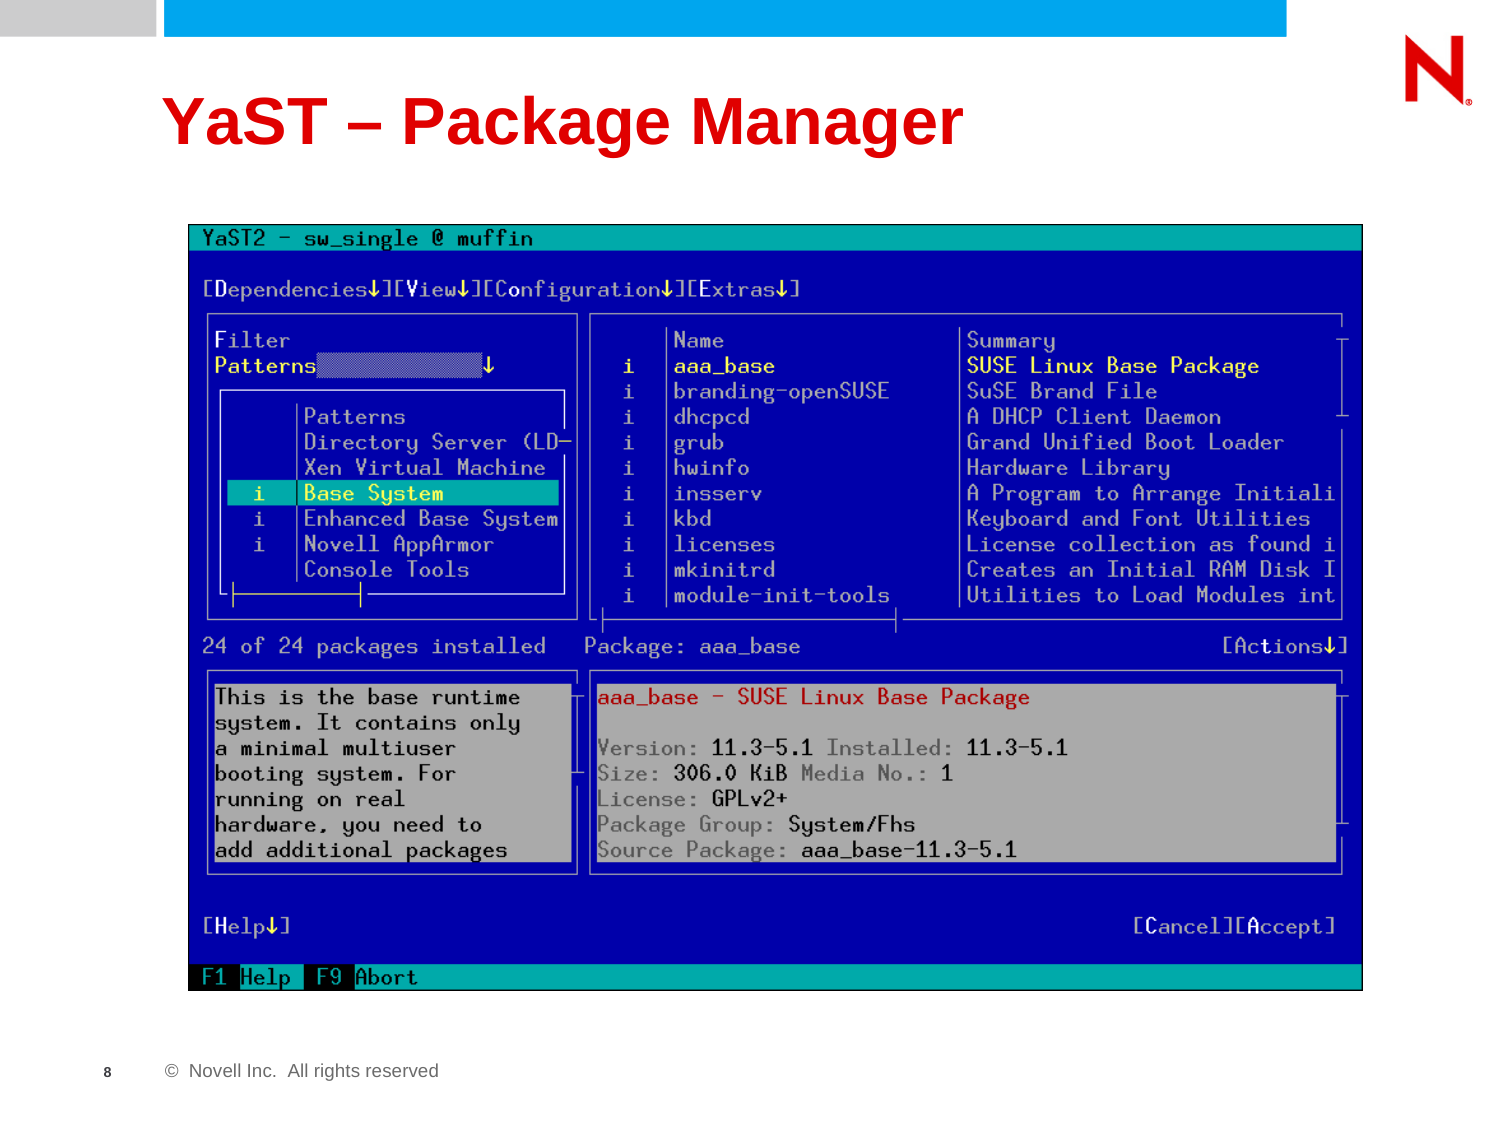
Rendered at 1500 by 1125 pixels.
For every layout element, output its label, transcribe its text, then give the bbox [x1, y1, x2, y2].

title YaST – Package Manager [161, 41, 1383, 205]
picture [1403, 32, 1473, 107]
picture [188, 224, 1363, 991]
